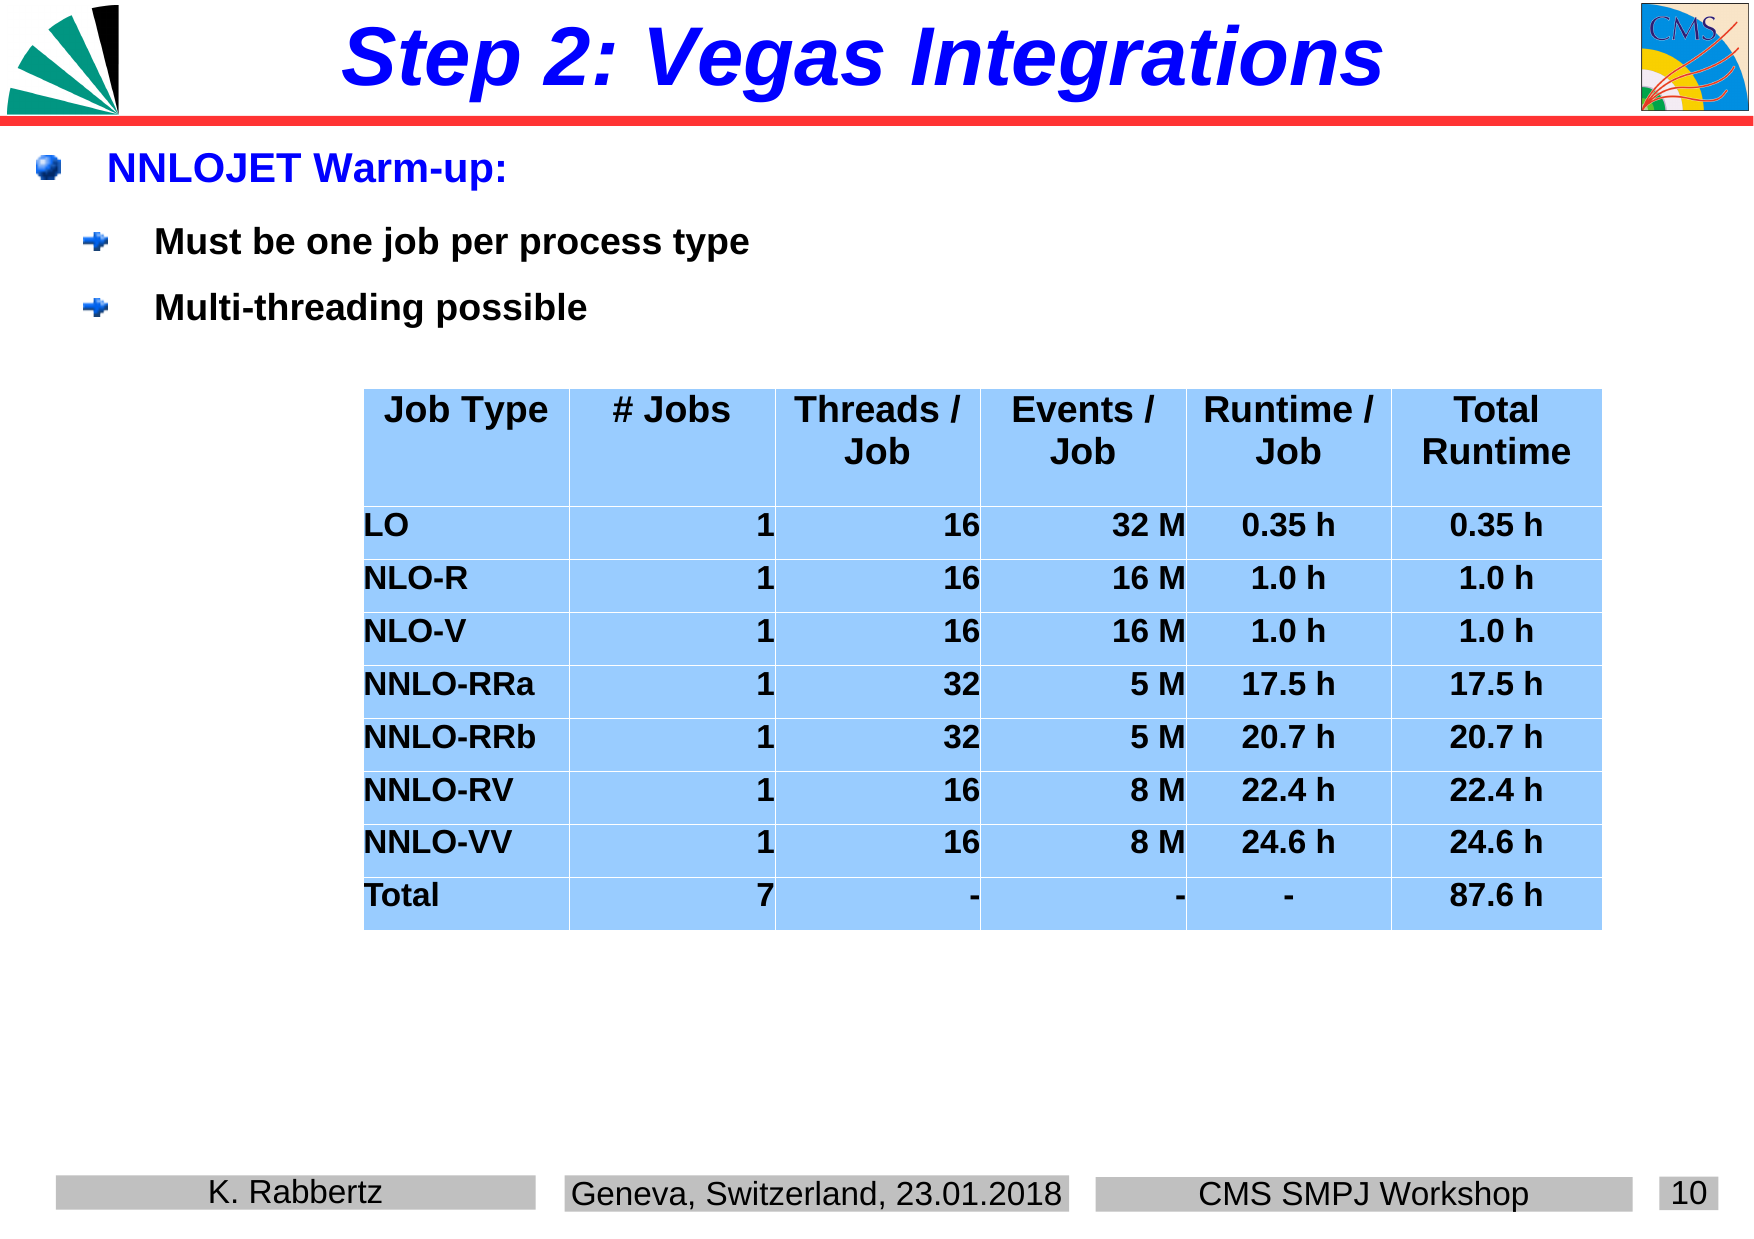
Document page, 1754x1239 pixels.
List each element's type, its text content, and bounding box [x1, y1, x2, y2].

table_cell 0.35 h [1187, 507, 1391, 559]
picture [7, 5, 119, 116]
table_cell 17.5 h [1187, 666, 1391, 718]
table_cell 16 M [981, 560, 1186, 612]
table_cell 87.6 h [1392, 878, 1602, 930]
table_cell 16 [776, 772, 980, 824]
table_header Runtime / Job [1187, 389, 1391, 506]
table_cell - [981, 878, 1186, 930]
table_header Threads / Job [776, 389, 980, 506]
table_cell 24.6 h [1187, 825, 1391, 877]
table_cell 20.7 h [1187, 719, 1391, 771]
table_cell 1 [570, 825, 775, 877]
table_header Job Type [364, 389, 569, 506]
title Step 2: Vegas Integrations [123, 0, 1606, 114]
table_cell 1 [570, 772, 775, 824]
list NNLOJET Warm-up: Must be one job per process type Multi-threading possible [24, 144, 824, 345]
picture [1641, 3, 1749, 111]
table_cell 16 [776, 613, 980, 665]
table_cell 17.5 h [1392, 666, 1602, 718]
table_header Total Runtime [1392, 389, 1602, 506]
table_cell 1 [570, 719, 775, 771]
table_cell 20.7 h [1392, 719, 1602, 771]
table_cell 8 M [981, 825, 1186, 877]
table_cell 1 [570, 560, 775, 612]
table_cell 5 M [981, 719, 1186, 771]
table_cell 16 [776, 560, 980, 612]
table_cell 0.35 h [1392, 507, 1602, 559]
table_cell 1.0 h [1187, 560, 1391, 612]
table_cell 16 [776, 825, 980, 877]
table_cell 1 [570, 666, 775, 718]
table_cell 1 [570, 507, 775, 559]
table_cell NNLO-RRa [364, 666, 569, 718]
table_header Events / Job [981, 389, 1186, 506]
table_cell 22.4 h [1392, 772, 1602, 824]
table_cell - [776, 878, 980, 930]
table_cell 24.6 h [1392, 825, 1602, 877]
table_header # Jobs [570, 389, 775, 506]
table_cell 22.4 h [1187, 772, 1391, 824]
table_cell 32 [776, 719, 980, 771]
table_cell 1 [570, 613, 775, 665]
table_cell NNLO-VV [364, 825, 569, 877]
table_cell Total [364, 878, 569, 930]
table_cell NNLO-RRb [364, 719, 569, 771]
table_cell 1.0 h [1392, 560, 1602, 612]
table_cell NLO-V [364, 613, 569, 665]
table_cell NNLO-RV [364, 772, 569, 824]
table_cell 16 [776, 507, 980, 559]
table_cell 32 [776, 666, 980, 718]
table_cell 16 M [981, 613, 1186, 665]
table_cell - [1187, 878, 1391, 930]
table_cell 1.0 h [1187, 613, 1391, 665]
table_cell LO [364, 507, 569, 559]
table_cell 7 [570, 878, 775, 930]
table_cell 32 M [981, 507, 1186, 559]
table_cell 8 M [981, 772, 1186, 824]
table_cell 5 M [981, 666, 1186, 718]
table_cell NLO-R [364, 560, 569, 612]
table_cell 1.0 h [1392, 613, 1602, 665]
